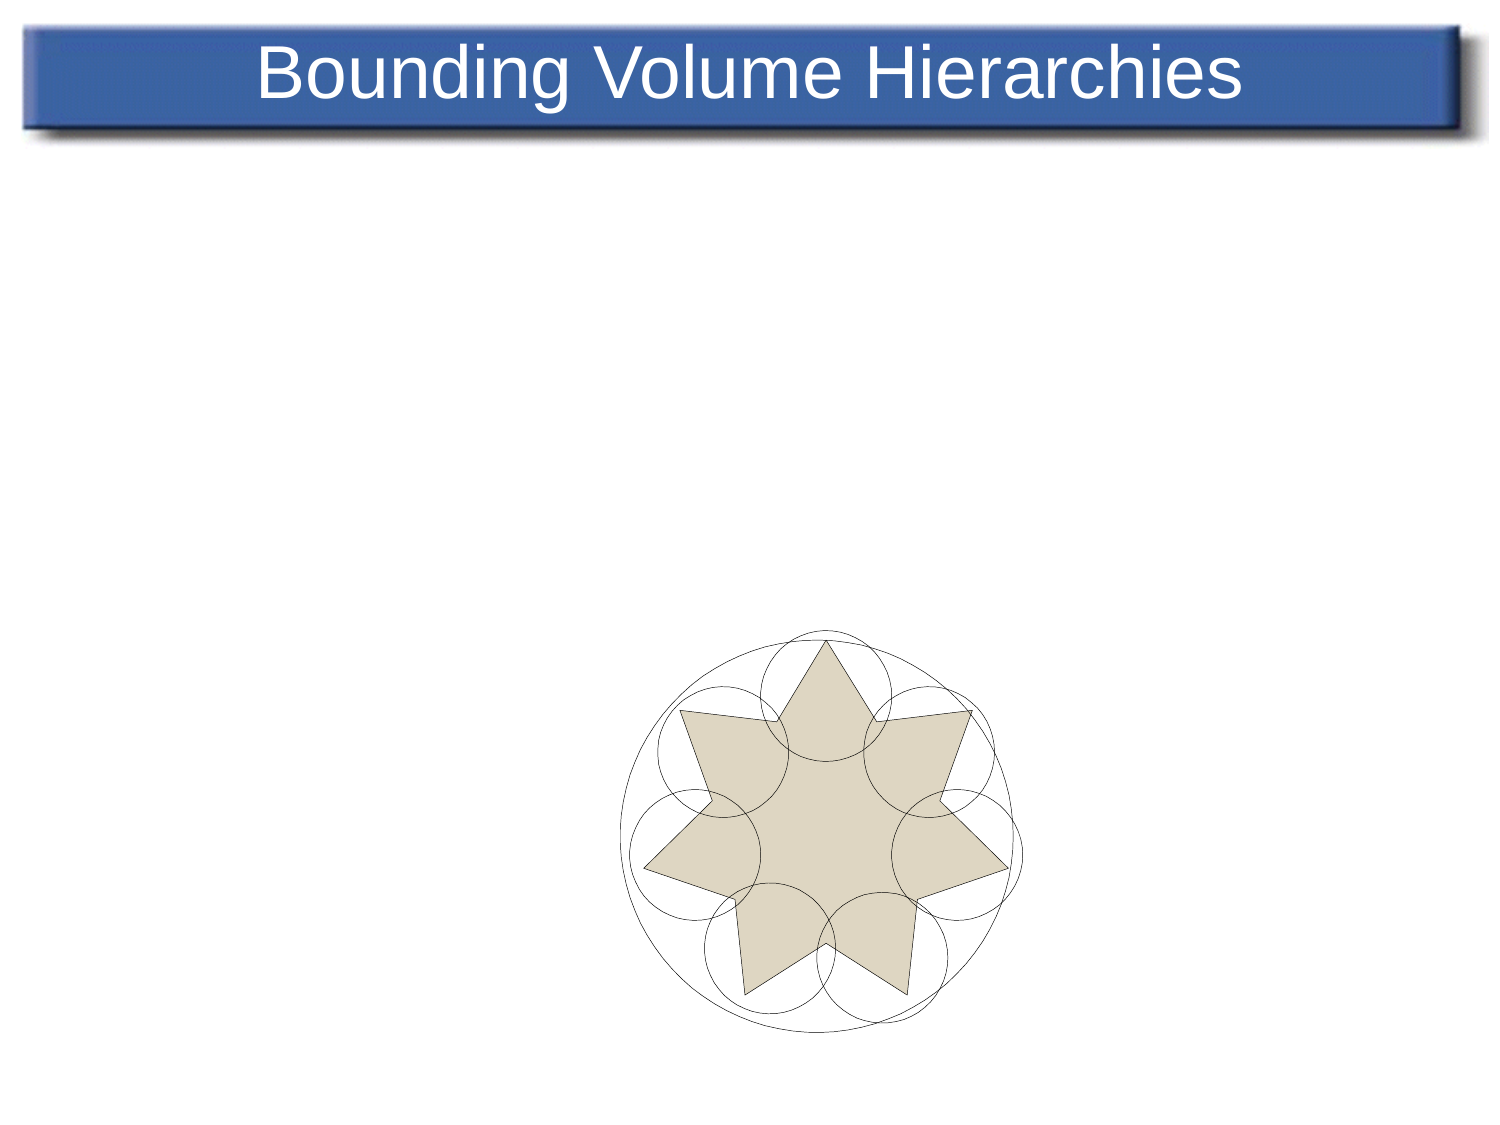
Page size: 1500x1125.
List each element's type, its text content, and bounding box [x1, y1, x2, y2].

chart [262, 375, 1268, 1047]
picture [21, 22, 1489, 149]
title Bounding Volume Hierarchies [75, 0, 1426, 138]
